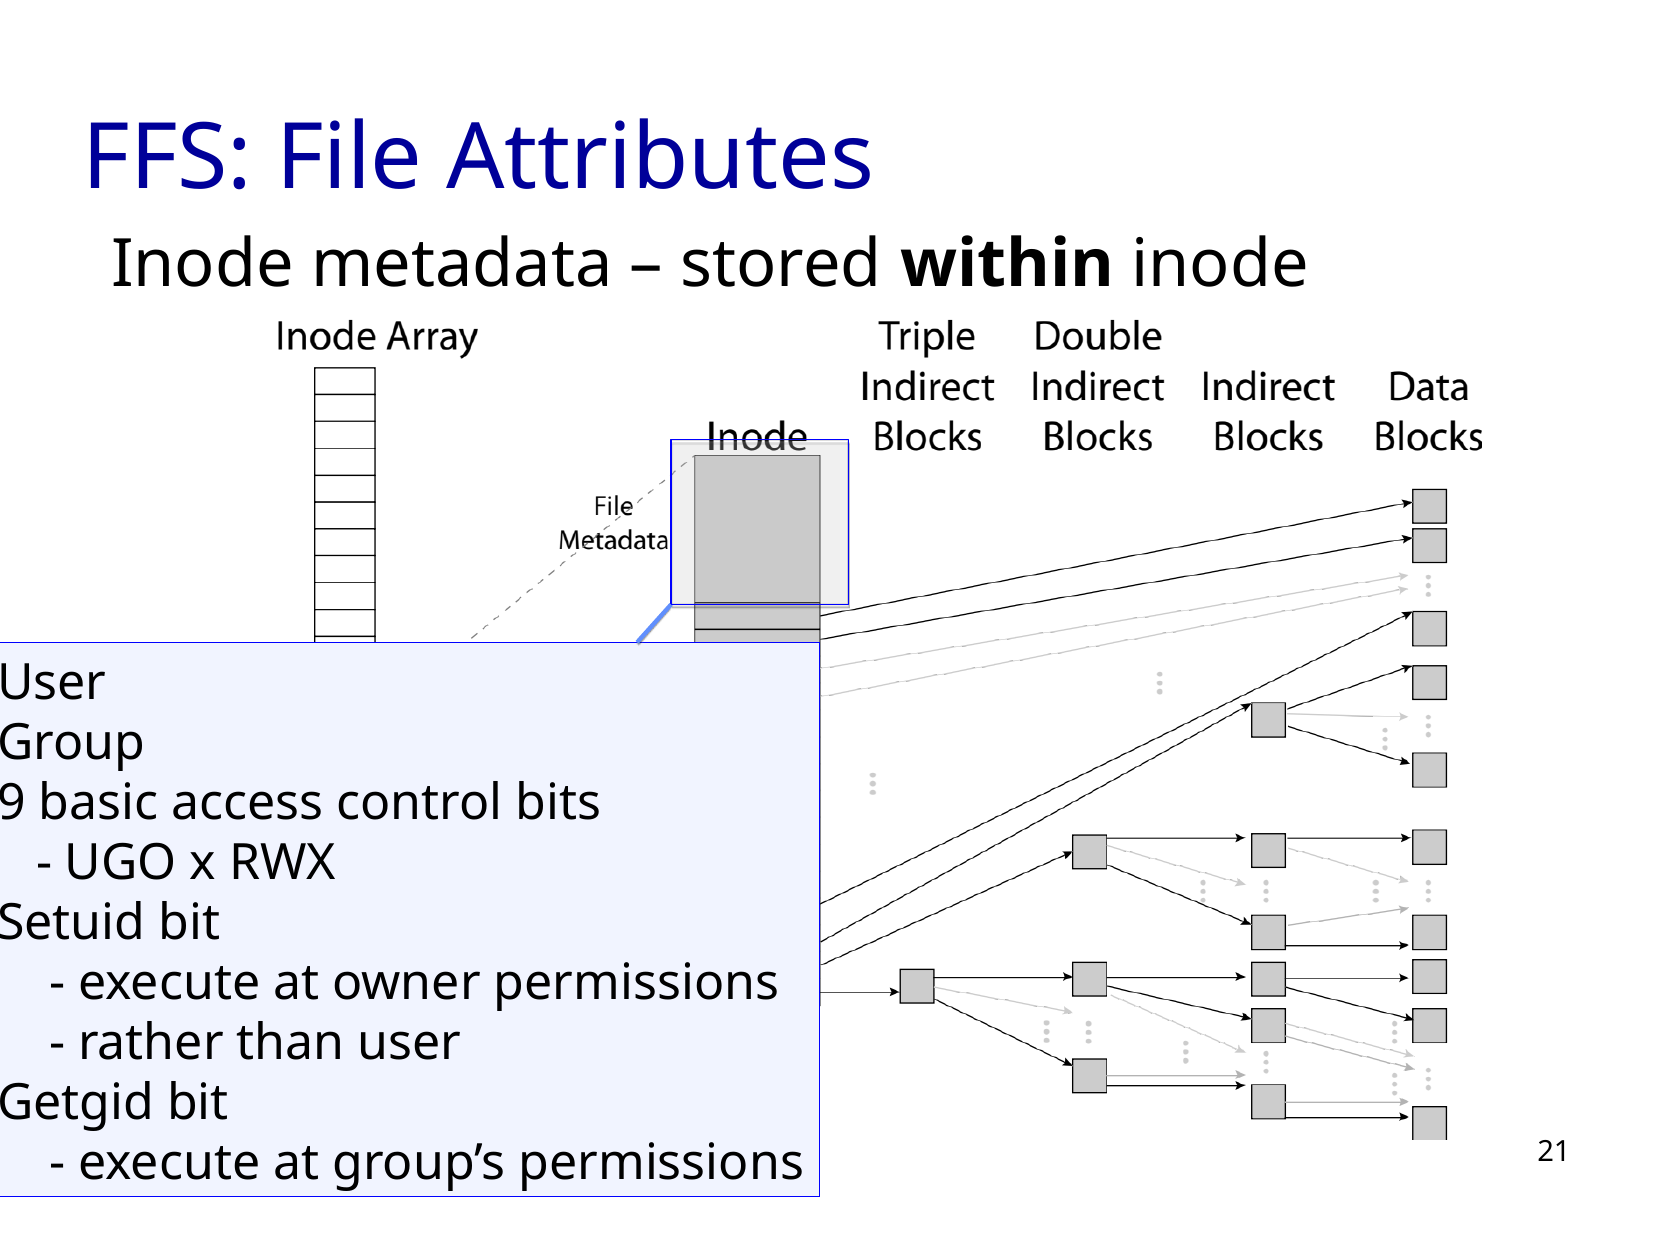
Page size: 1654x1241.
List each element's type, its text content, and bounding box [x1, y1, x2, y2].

title FFS: File Attributes [82, 49, 1571, 257]
text_box User Group 9 basic access control bits - UGO x RWX Setuid bit - execute at owner permissions - rather than user Getgid bit - execute at group’s permissions [0, 642, 820, 1197]
list Inode metadata – stored within inode [75, 215, 1471, 331]
picture [128, 314, 1629, 1140]
text_box [670, 439, 849, 605]
